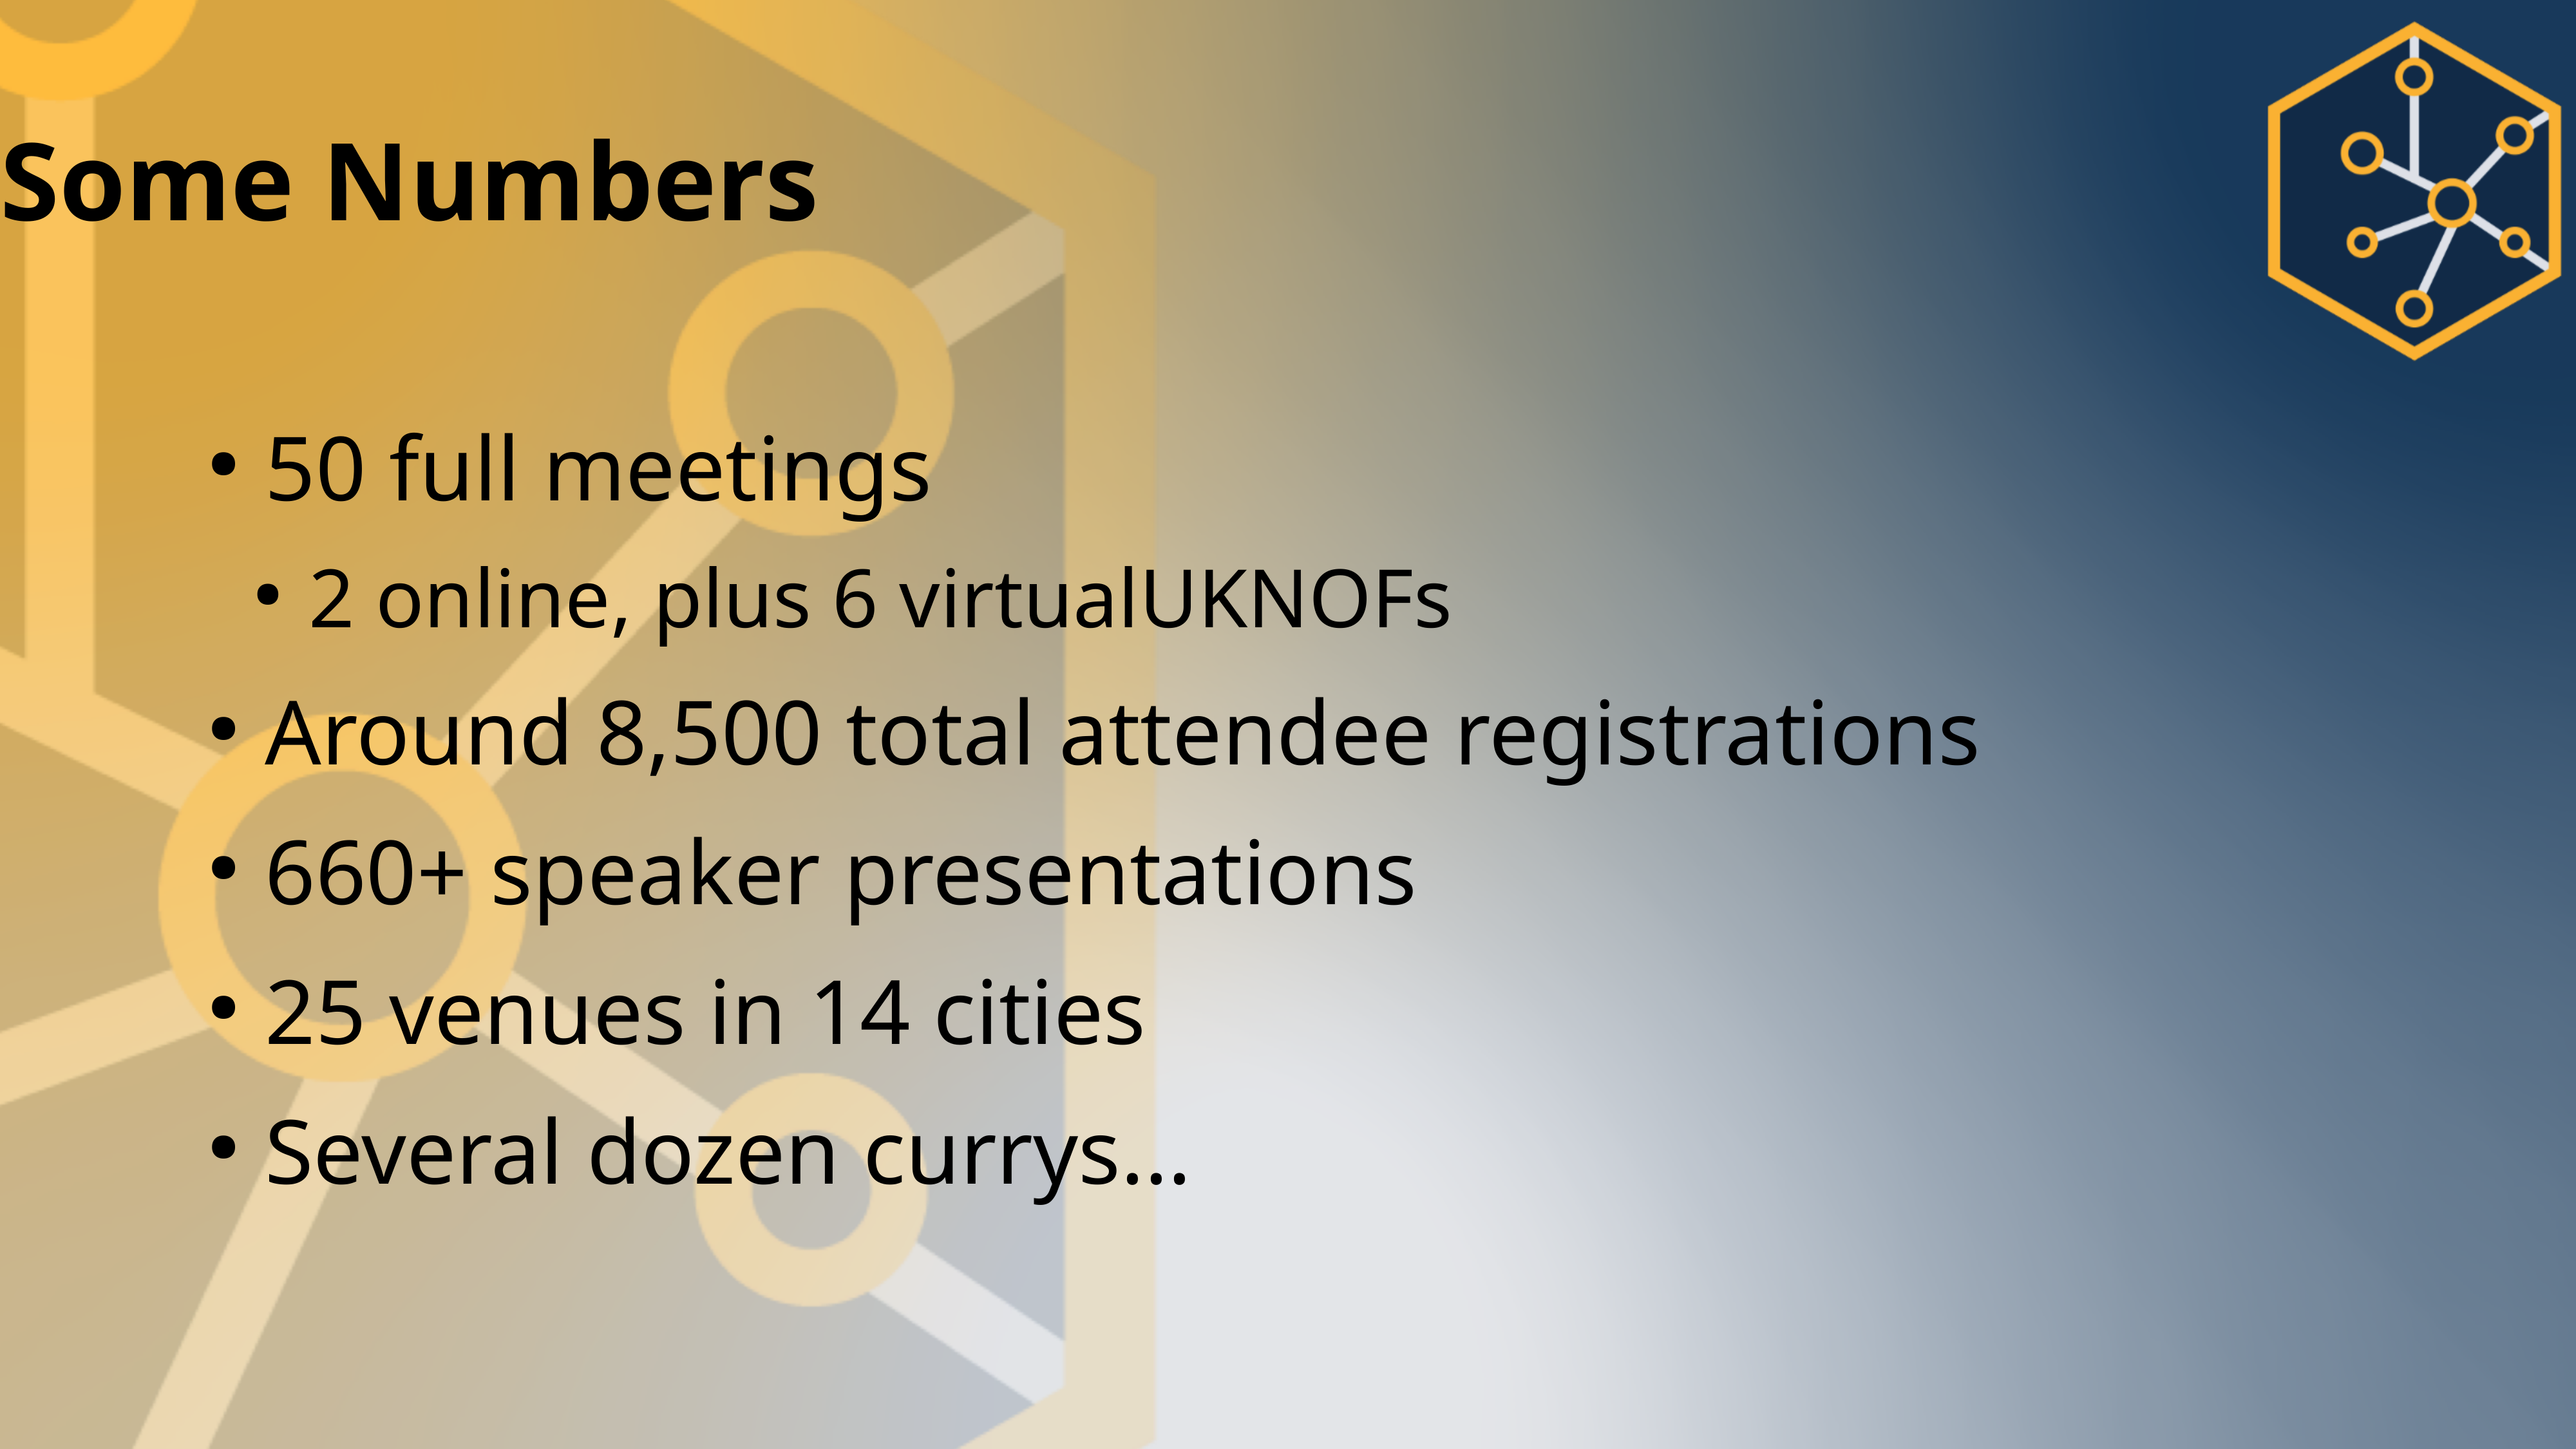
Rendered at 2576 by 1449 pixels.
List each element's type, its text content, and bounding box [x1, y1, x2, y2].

list 50 full meetings 2 online, plus 6 virtualUKNOFs Around 8,500 total attendee registrations 660+ speaker presentations 25 venues in 14 cities Several dozen currys... [196, 405, 2380, 1247]
title Some Numbers [0, 57, 1691, 300]
picture [0, 0, 2576, 1449]
